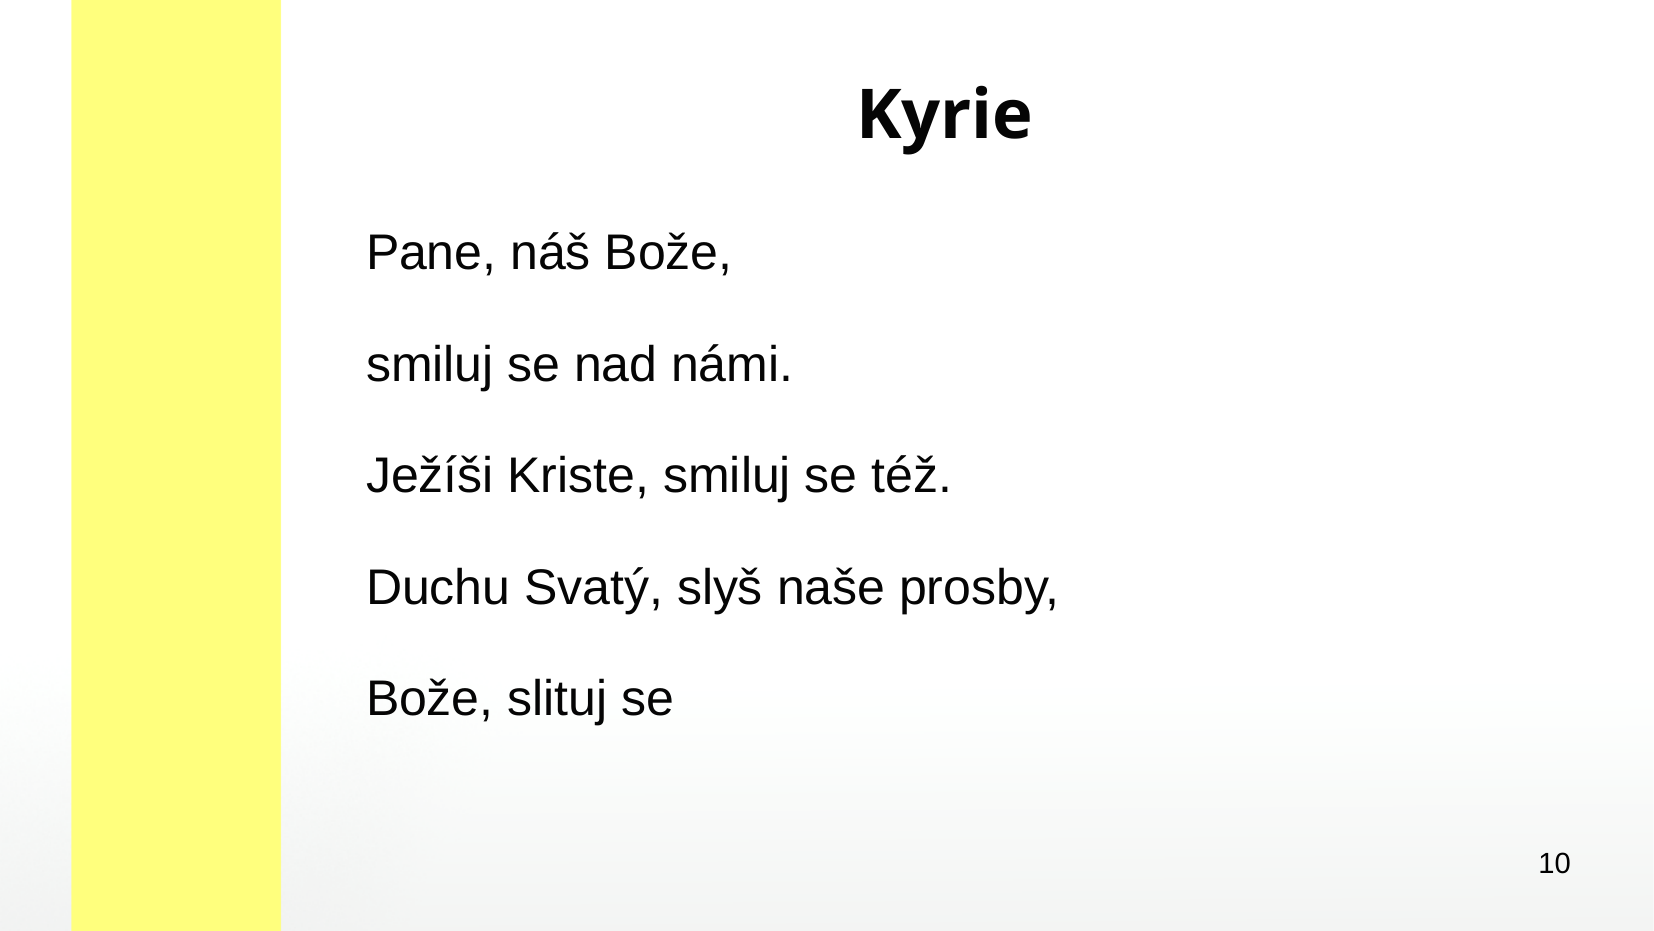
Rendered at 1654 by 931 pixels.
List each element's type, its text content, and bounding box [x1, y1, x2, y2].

picture [0, 0, 1654, 931]
title Kyrie [295, 35, 1595, 189]
list Pane, náš Bože, smiluj se nad námi. Ježíši Kriste, smiluj se též. Duchu Svatý, slyš naše prosby, Bože, slituj se [295, 224, 1595, 764]
